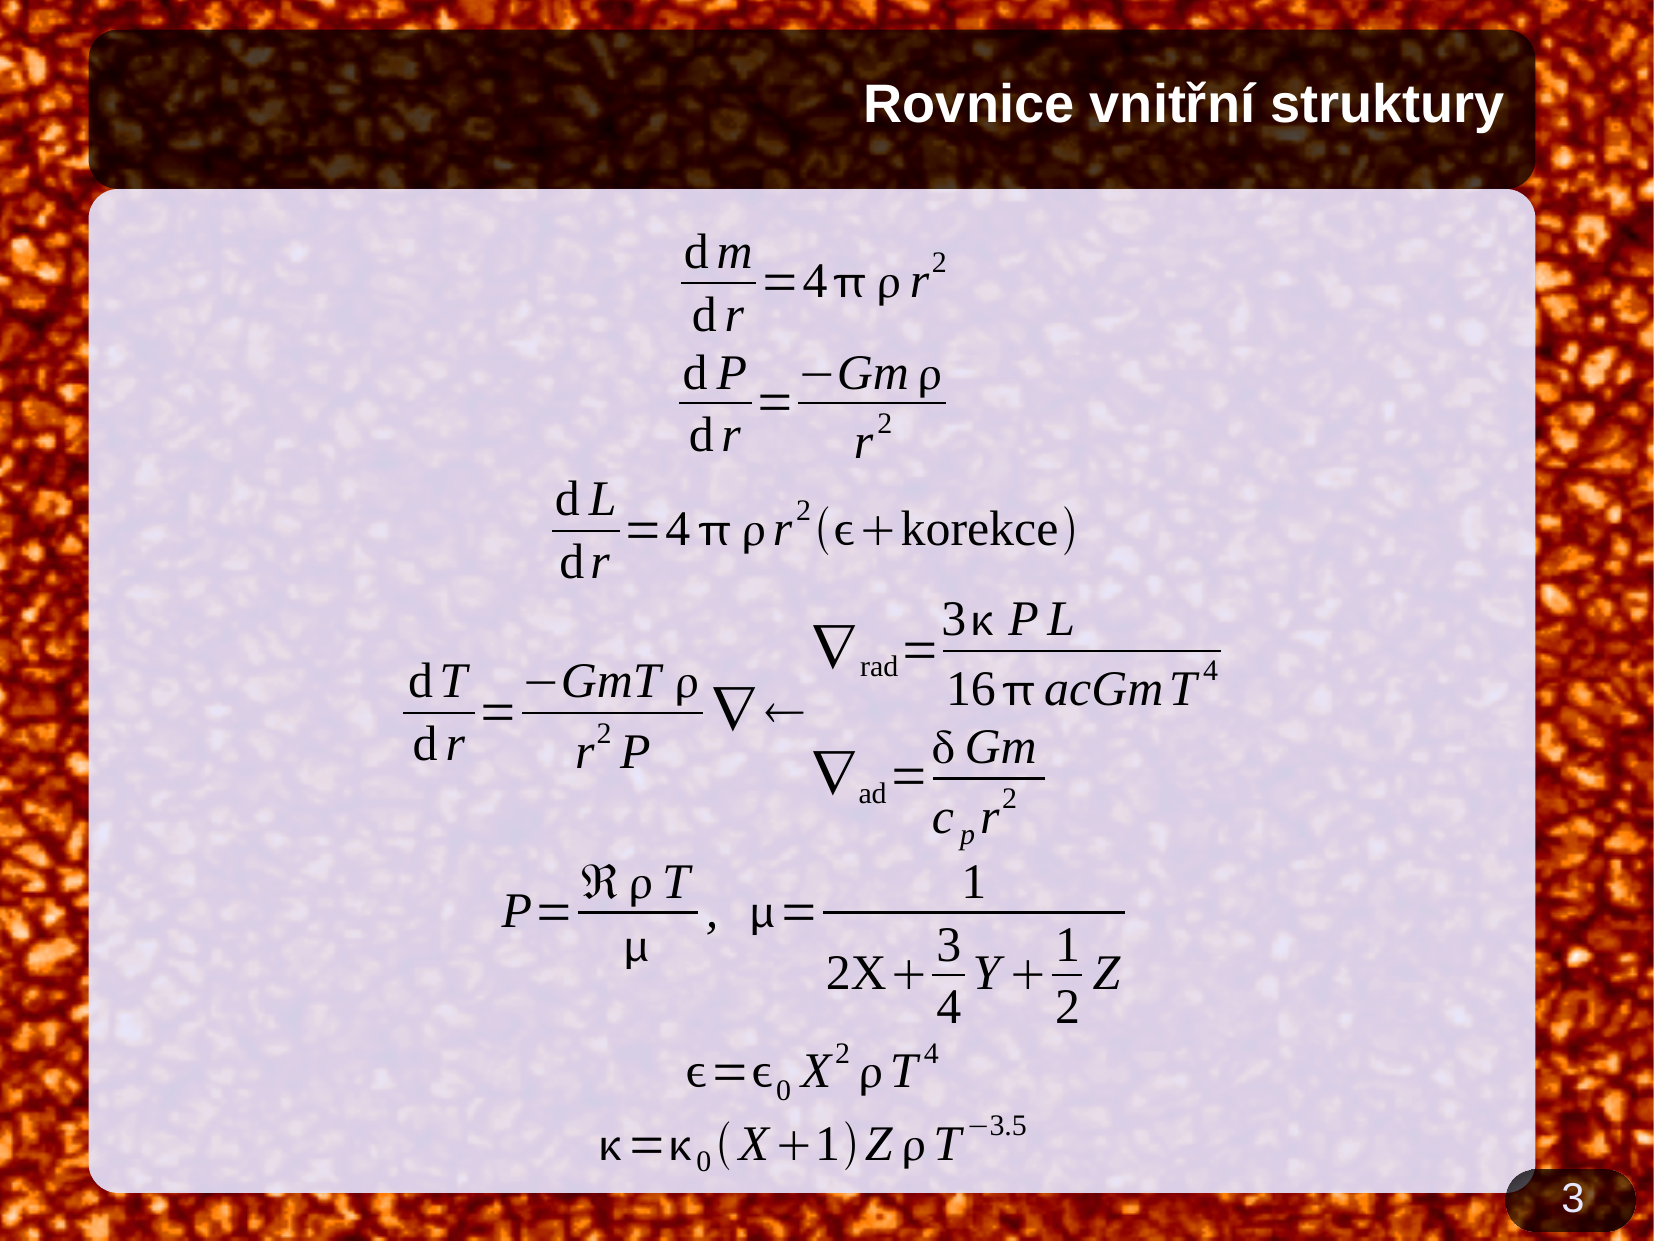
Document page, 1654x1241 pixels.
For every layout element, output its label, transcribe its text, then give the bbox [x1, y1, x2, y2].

chart [395, 224, 1231, 1179]
title Rovnice vnitřní struktury [118, 59, 1506, 148]
picture [0, 0, 1654, 1241]
